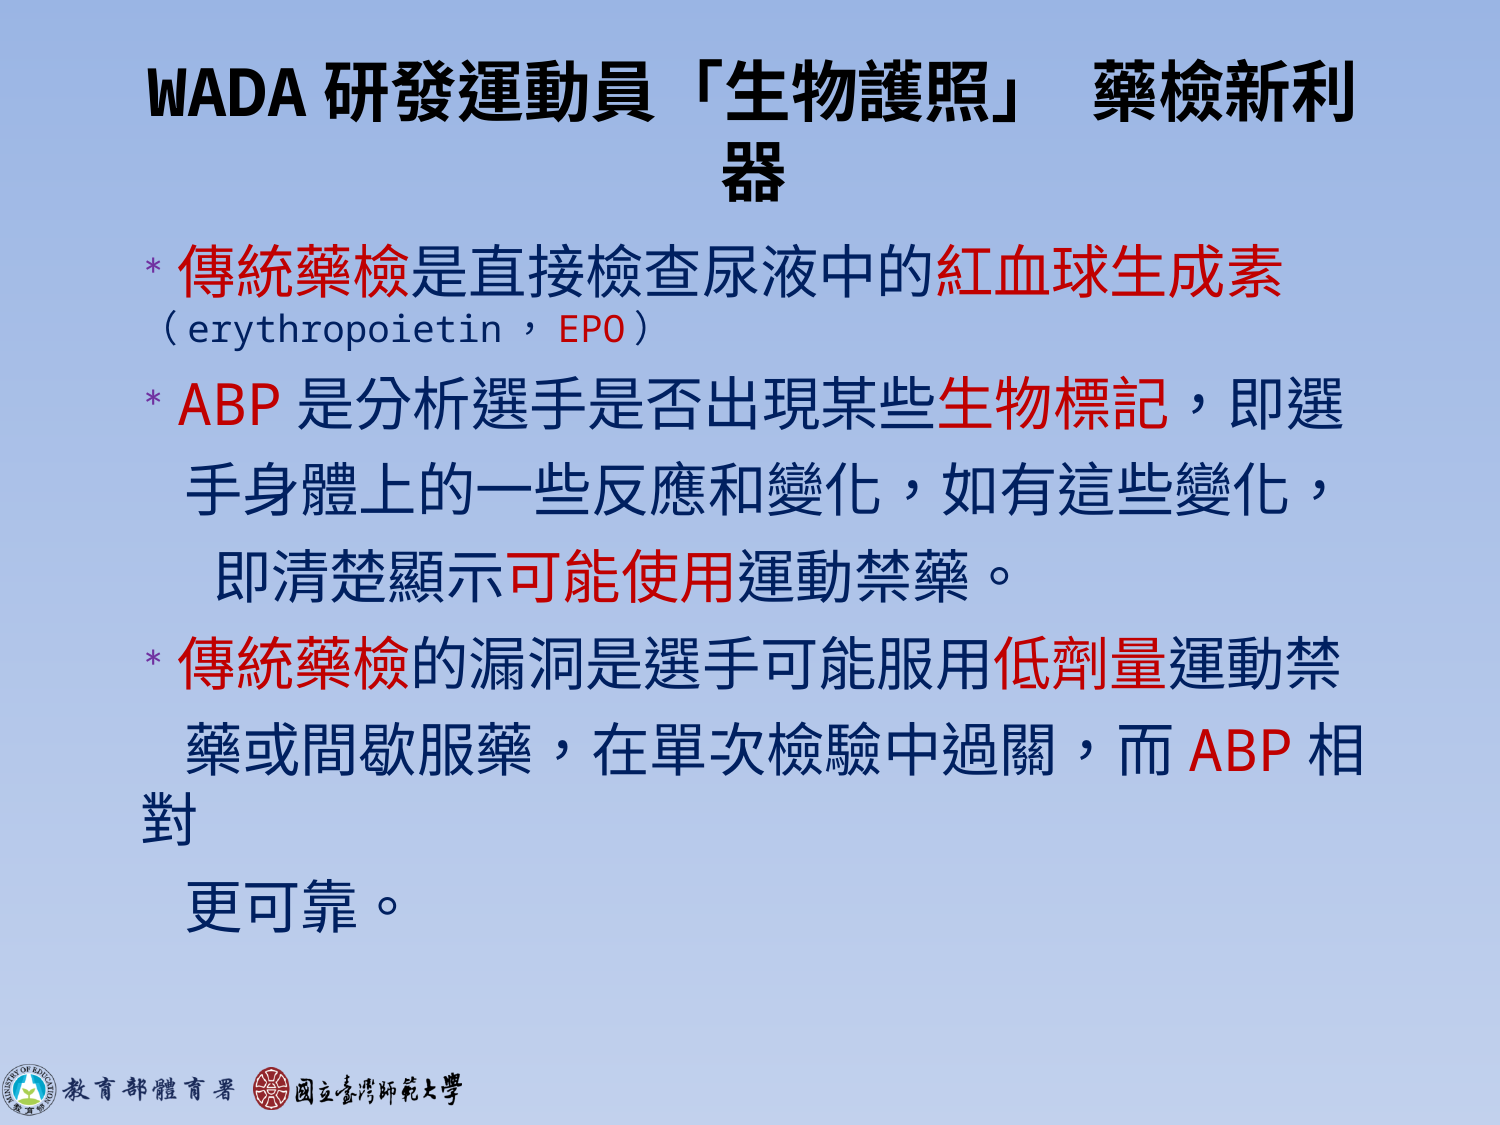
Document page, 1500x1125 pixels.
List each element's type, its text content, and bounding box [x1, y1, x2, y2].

title WADA研發運動員「生物護照」 藥檢新利器 [100, 42, 1407, 197]
subtitle *傳統藥檢是直接檢查尿液中的紅血球生成素（erythropoietin，EPO） * ABP是分析選手是否出現某些生物標記，即選 手身體上的一些反應和變化，如有這些變化， 即清楚顯示可能使用運動禁藥。 *傳統藥檢的漏洞是選手可能服用低劑量運動禁 藥或間歇服藥，在單次檢驗中過關，而ABP相對 更可靠。 [123, 227, 1383, 403]
